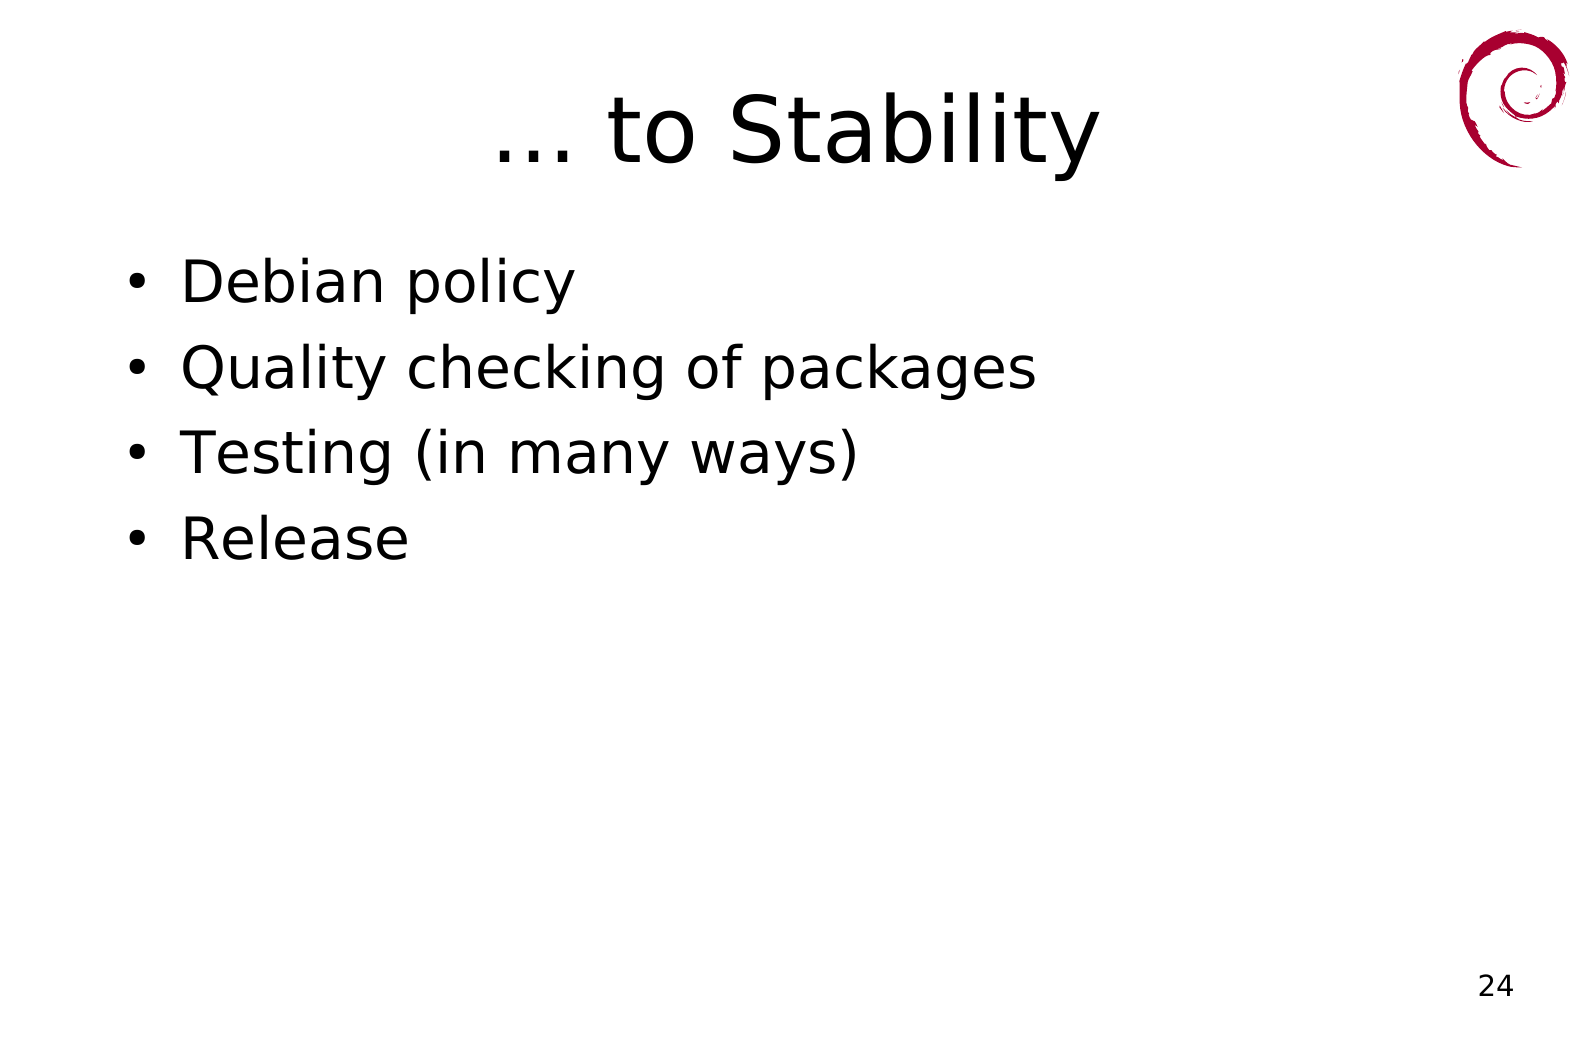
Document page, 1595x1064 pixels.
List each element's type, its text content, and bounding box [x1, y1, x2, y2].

title ... to Stability [79, 42, 1515, 220]
list Debian policy Quality checking of packages Testing (in many ways) Release [79, 248, 1515, 609]
